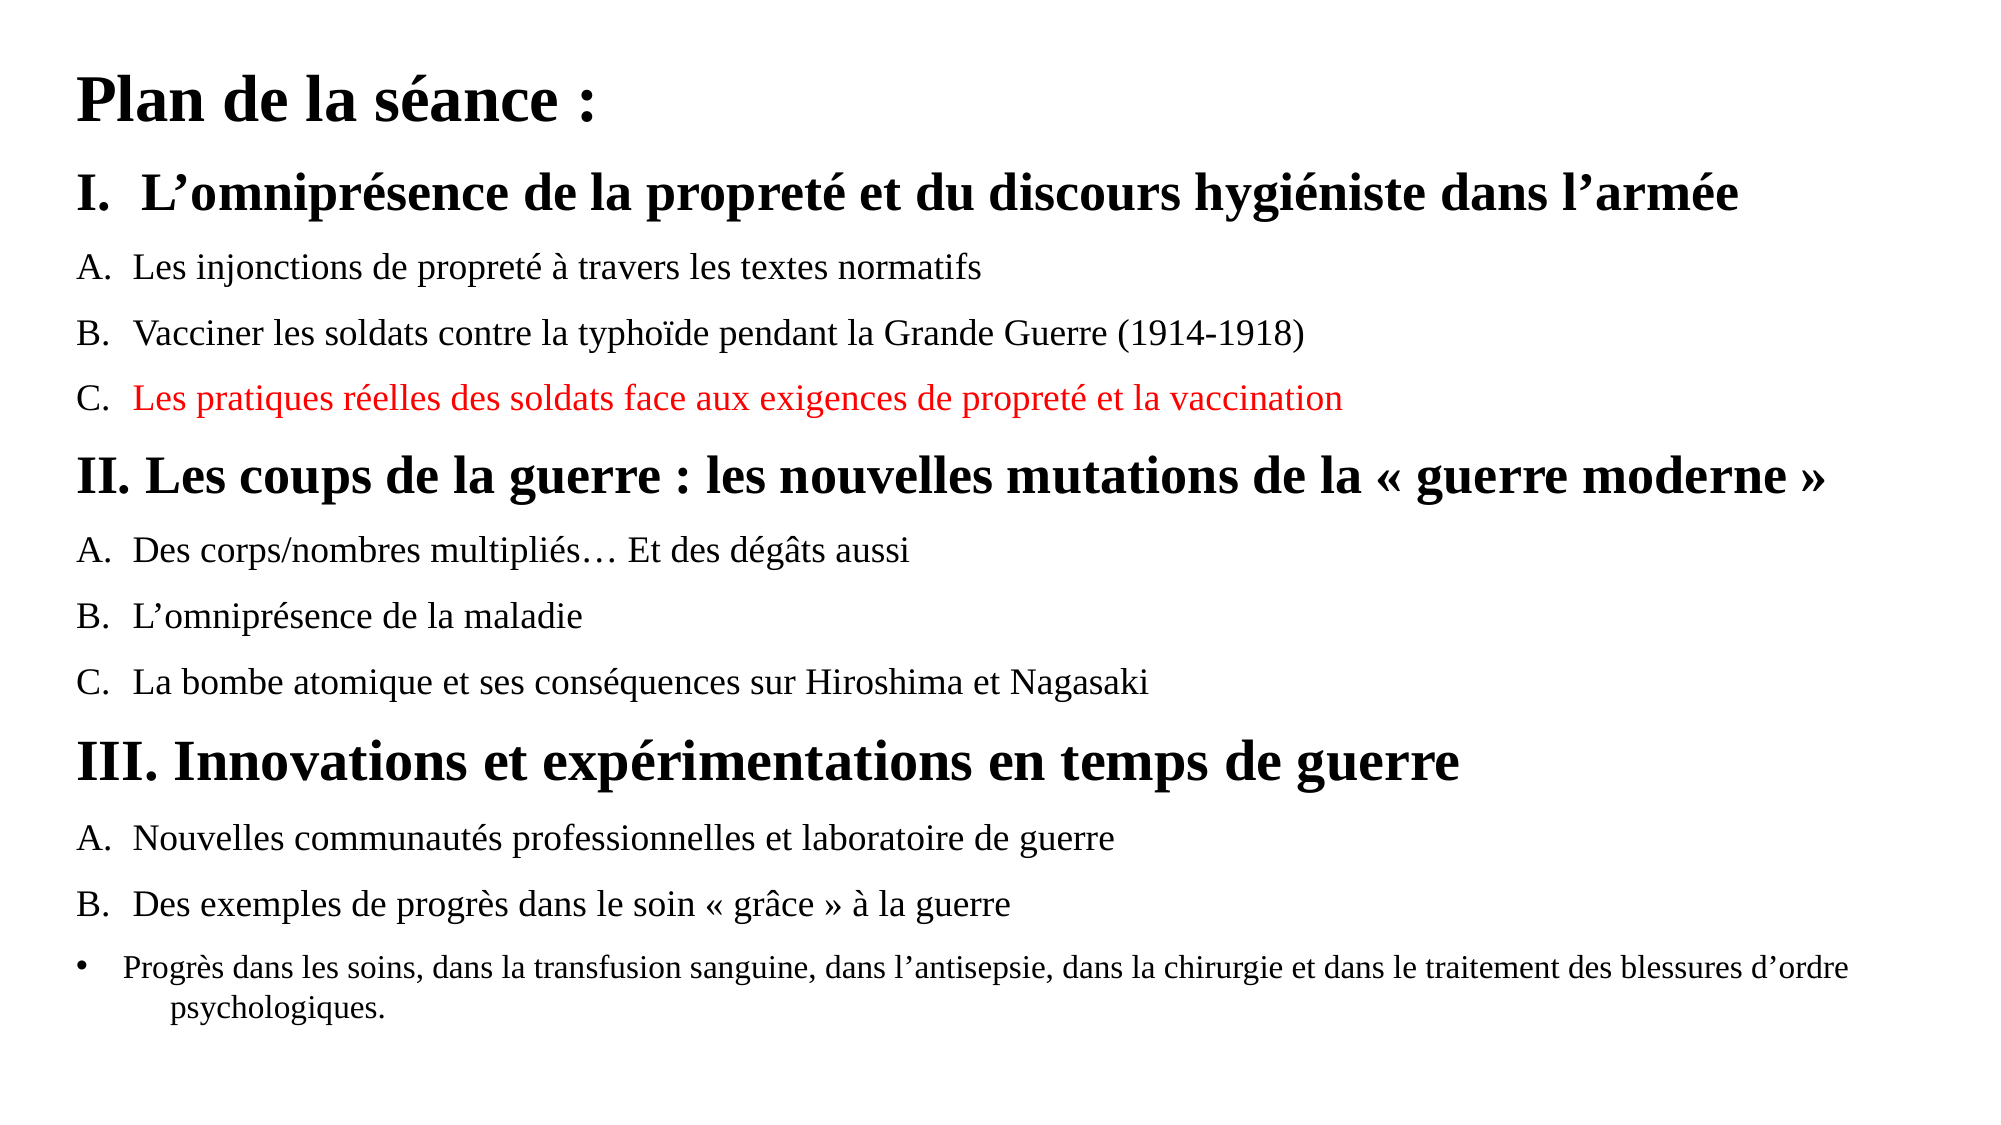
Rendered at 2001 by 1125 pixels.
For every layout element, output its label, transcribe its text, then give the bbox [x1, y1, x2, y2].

list Plan de la séance : L’omniprésence de la propreté et du discours hygiéniste dans l’armée Les injonctions de propreté à travers les textes normatifs Vacciner les soldats contre la typhoïde pendant la Grande Guerre (1914-1918) Les pratiques réelles des soldats face aux exigences de propreté et la vaccination II. Les coups de la guerre : les nouvelles mutations de la « guerre moderne » Des corps/nombres multipliés… Et des dégâts aussi L’omniprésence de la maladie La bombe atomique et ses conséquences sur Hiroshima et Nagasaki III. Innovations et expérimentations en temps de guerre Nouvelles communautés professionnelles et laboratoire de guerre Des exemples de progrès dans le soin « grâce » à la guerre Progrès dans les soins, dans la transfusion sanguine, dans l’antisepsie, dans la chirurgie et dans le traitement des blessures d’ordre psychologiques. [61, 47, 1951, 1070]
